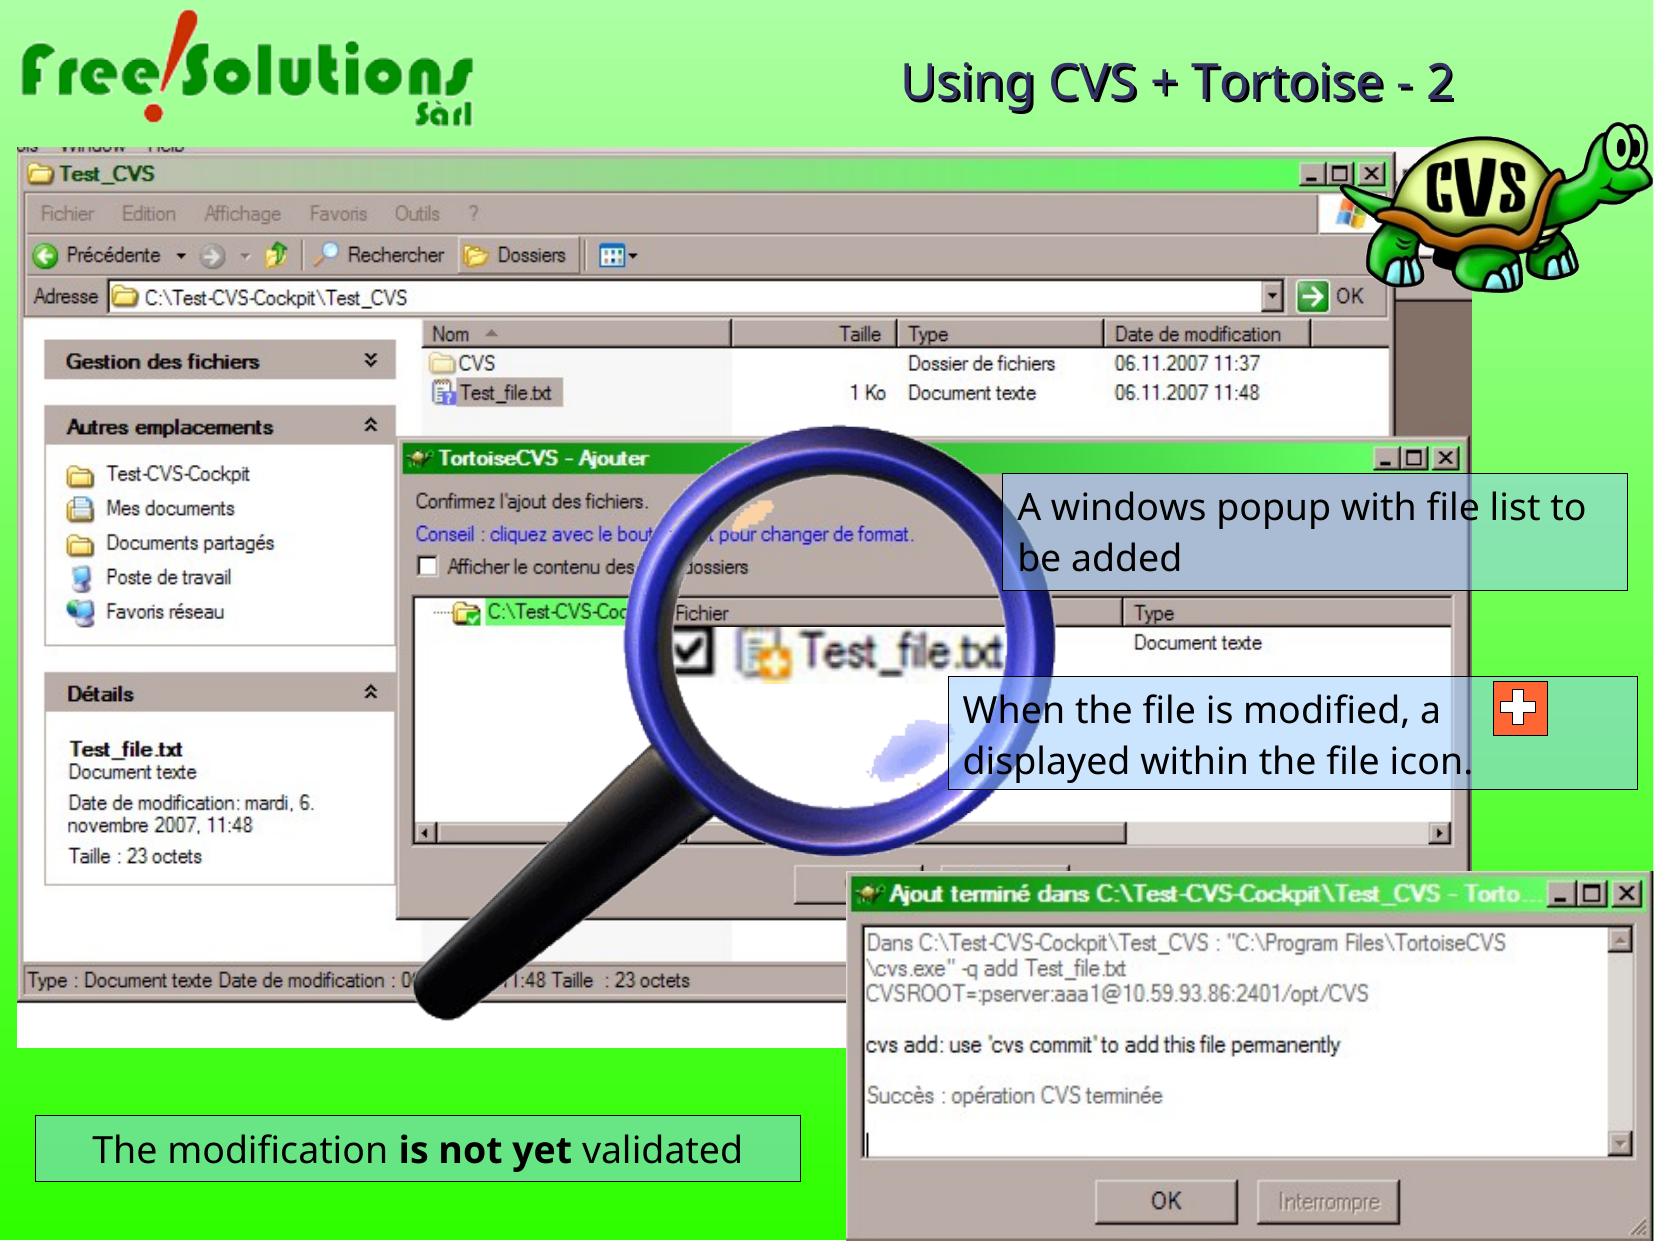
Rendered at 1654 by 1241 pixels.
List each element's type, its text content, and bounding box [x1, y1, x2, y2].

text_box A windows popup with file list to be added [1002, 473, 1628, 584]
text_box The modification is not yet validated [35, 1115, 801, 1176]
text_box When the file is modified, a is displayed within the file icon. [948, 676, 1638, 790]
text_box Using CVS + Tortoise - 2 [885, 39, 1641, 122]
picture [17, 122, 1654, 1241]
text_box [1493, 681, 1548, 736]
picture [19, 6, 476, 132]
